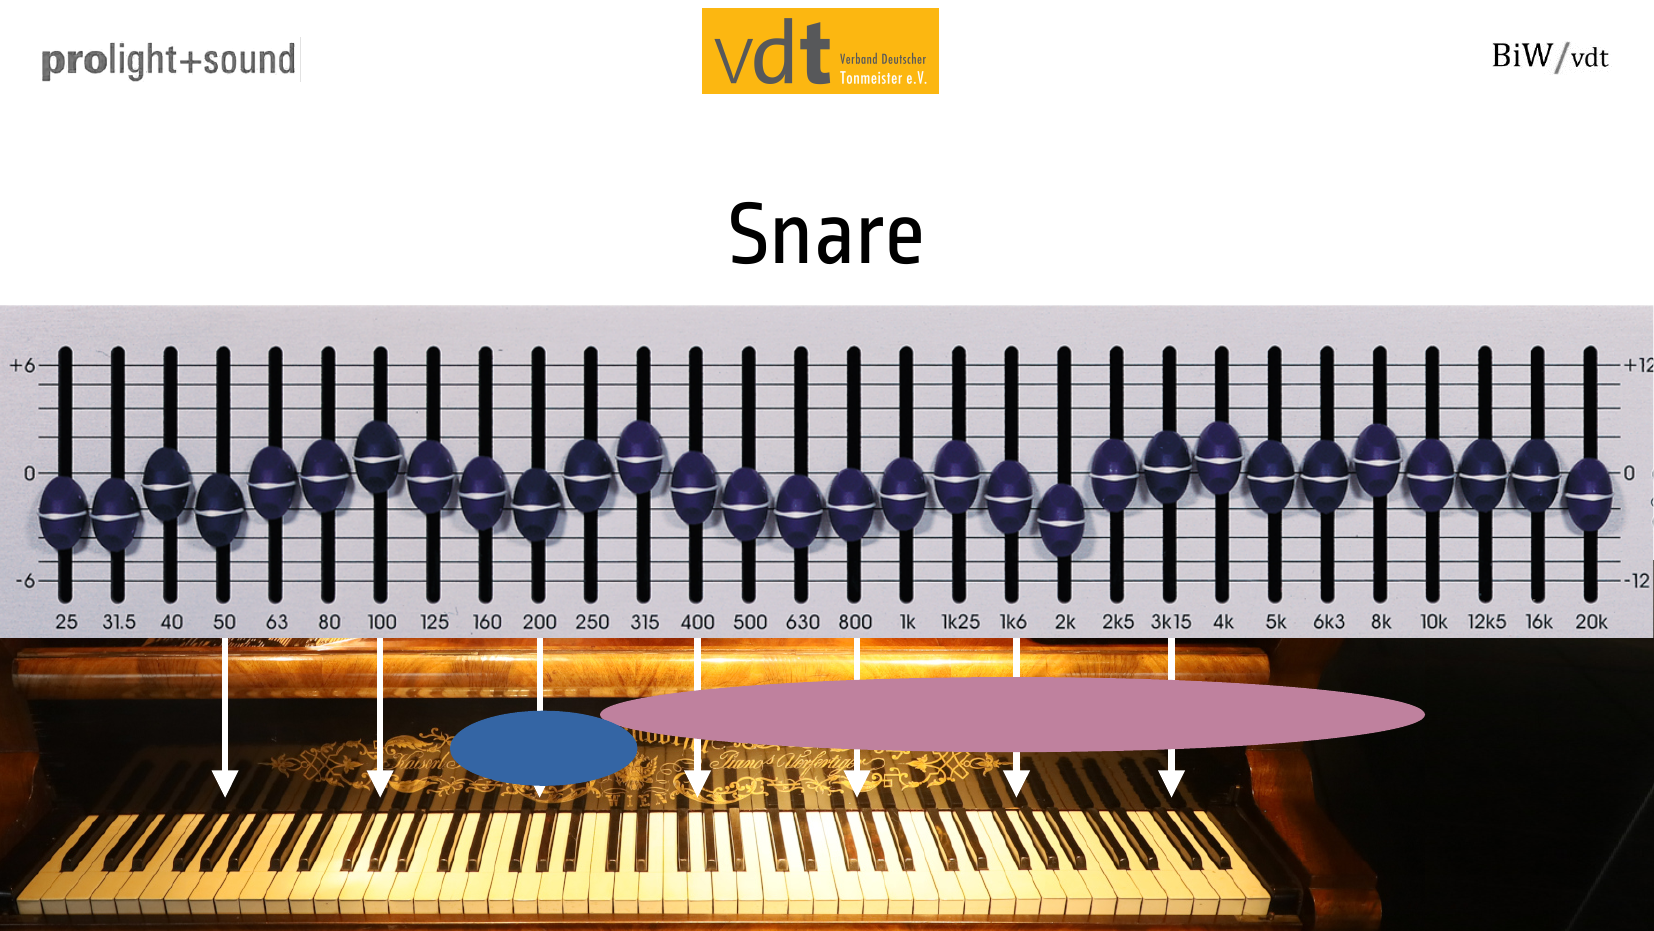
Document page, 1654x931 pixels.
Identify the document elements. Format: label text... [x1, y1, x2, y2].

text_box [449, 677, 1426, 786]
picture [1490, 39, 1613, 75]
picture [702, 8, 939, 94]
picture [0, 305, 1654, 931]
title Snare [82, 181, 1571, 289]
picture [37, 37, 301, 82]
